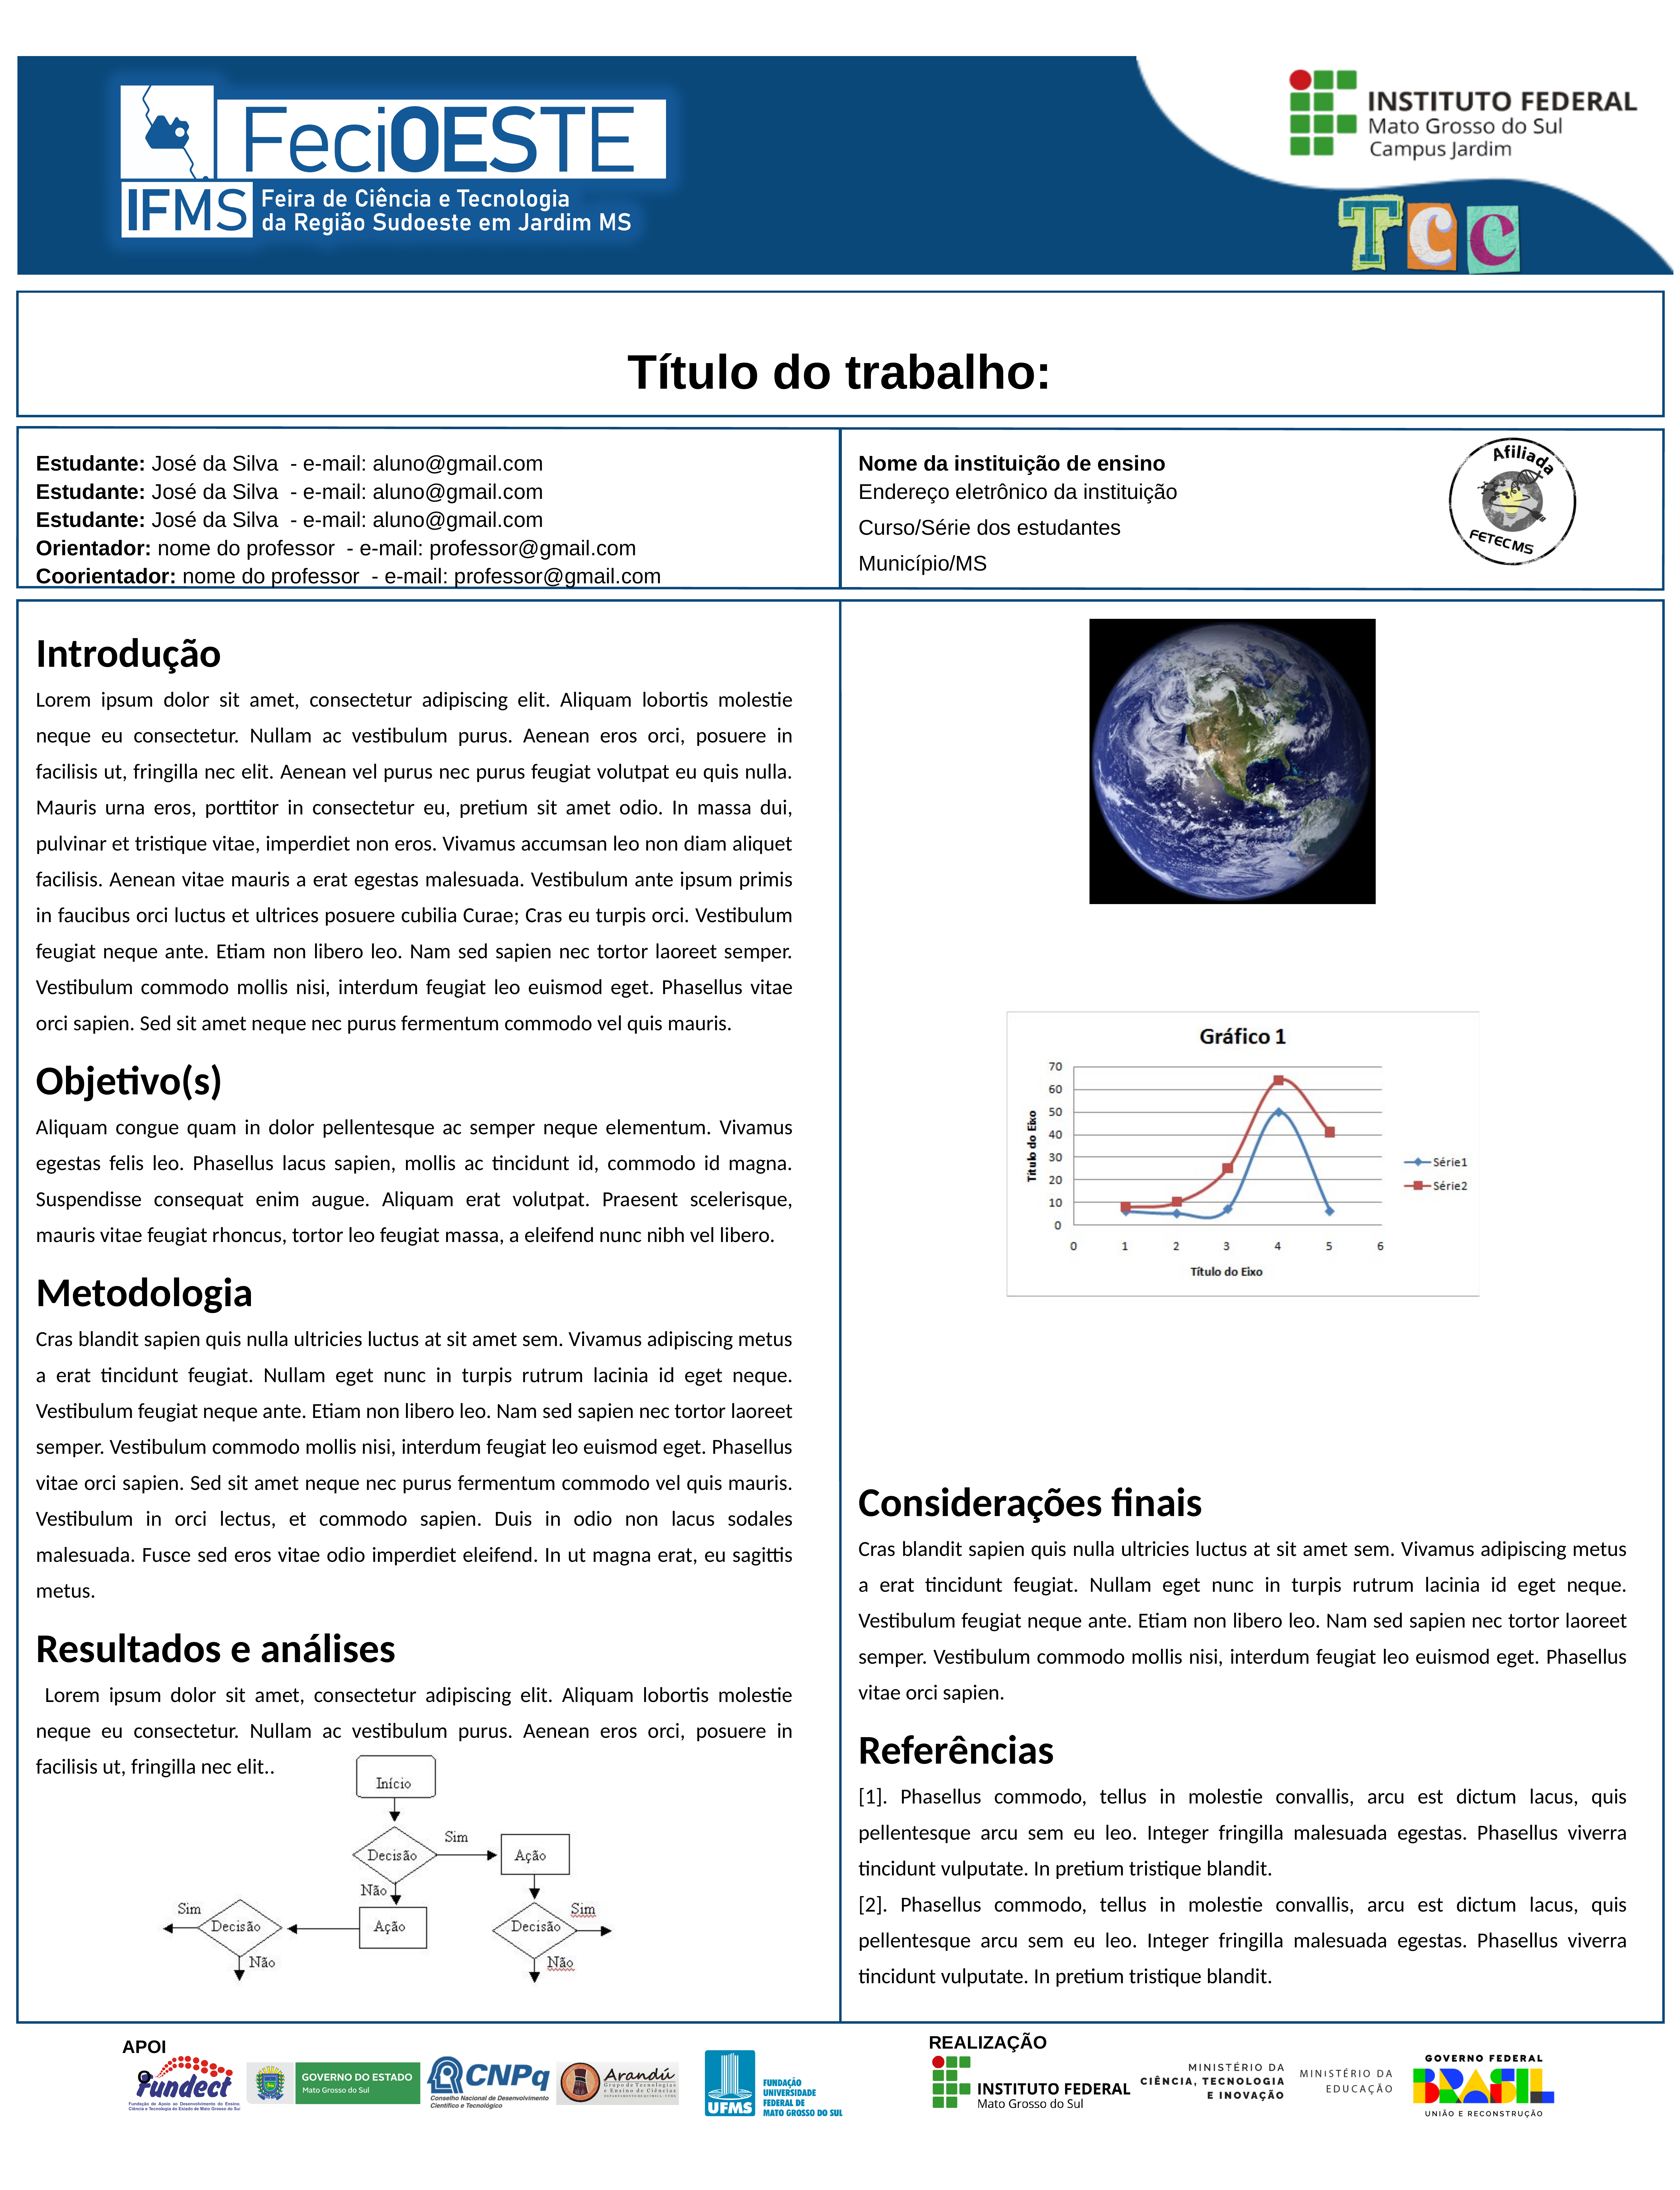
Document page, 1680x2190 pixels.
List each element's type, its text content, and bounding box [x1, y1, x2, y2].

picture [1136, 56, 1673, 275]
text_box [17, 292, 1663, 416]
text_box Estudante: José da Silva - e-mail: aluno@gmail.com [428, 457, 443, 467]
text_box [17, 427, 1663, 590]
text_box Orientador: nome do professor - e-mail: professor@gmail.com [521, 541, 536, 552]
text_box Estudante: José da Silva - e-mail: aluno@gmail.com [36, 439, 736, 467]
text_box Considerações finais Cras blandit sapien quis nulla ultricies luctus at sit amet sem. Vivamus adipiscing metus a erat tincidunt feugiat. Nullam eget nunc in turpis rutrum lacinia id eget neque. Vestibulum feugiat neque ante. Etiam non libero leo. Nam sed sapien nec tortor laoreet semper. Vestibulum commodo mollis nisi, interdum feugiat leo euismod eget. Phasellus vitae orci sapien. Referências [1]. Phasellus commodo, tellus in molestie convallis, arcu est dictum lacus, quis pellentesque arcu sem eu leo. Integer fringilla malesuada egestas. Phasellus viverra tincidunt vulputate. In pretium tristique blandit. [2]. Phasellus commodo, tellus in molestie convallis, arcu est dictum lacus, quis pellentesque arcu sem eu leo. Integer fringilla malesuada egestas. Phasellus viverra tincidunt vulputate. In pretium tristique blandit. [858, 1456, 1628, 1988]
text_box Endereço eletrônico da instituição Curso/Série dos estudantes Município/MS [858, 467, 1558, 575]
text_box APOIO [115, 2026, 173, 2087]
text_box Estudante: José da Silva - e-mail: aluno@gmail.com [428, 485, 443, 495]
text_box Orientador: nome do professor - e-mail: professor@gmail.com [36, 524, 736, 552]
text_box Estudante: José da Silva - e-mail: aluno@gmail.com [36, 495, 736, 524]
text_box [17, 600, 1663, 2145]
text_box [427, 2056, 550, 2110]
text_box [556, 2062, 679, 2105]
text_box Estudante: José da Silva - e-mail: aluno@gmail.com [36, 467, 736, 495]
text_box [705, 2050, 842, 2116]
text_box [246, 2062, 421, 2104]
text_box Título do trabalho: [627, 317, 1053, 399]
text_box REALIZAÇÃO [919, 2022, 1057, 2053]
text_box Coorientador: nome do professor - e-mail: professor@gmail.com [36, 552, 736, 588]
text_box Nome da instituição de ensino [858, 439, 1558, 467]
text_box [17, 55, 1136, 275]
text_box Introdução Lorem ipsum dolor sit amet, consectetur adipiscing elit. Aliquam lobortis molestie neque eu consectetur. Nullam ac vestibulum purus. Aenean eros orci, posuere in facilisis ut, fringilla nec elit. Aenean vel purus nec purus feugiat volutpat eu quis nulla. Mauris urna eros, porttitor in consectetur eu, pretium sit amet odio. In massa dui, pulvinar et tristique vitae, imperdiet non eros. Vivamus accumsan leo non diam aliquet facilisis. Aenean vitae mauris a erat egestas malesuada. Vestibulum ante ipsum primis in faucibus orci luctus et ultrices posuere cubilia Curae; Cras eu turpis orci. Vestibulum feugiat neque ante. Etiam non libero leo. Nam sed sapien nec tortor laoreet semper. Vestibulum commodo mollis nisi, interdum feugiat leo euismod eget. Phasellus vitae orci sapien. Sed sit amet neque nec purus fermentum commodo vel quis mauris. Objetivo(s) Aliquam congue quam in dolor pellentesque ac semper neque elementum. Vivamus egestas felis leo. Phasellus lacus sapien, mollis ac tincidunt id, commodo id magna. Suspendisse consequat enim augue. Aliquam erat volutpat. Praesent scelerisque, mauris vitae feugiat rhoncus, tortor leo feugiat massa, a eleifend nunc nibh vel libero. Metodologia Cras blandit sapien quis nulla ultricies luctus at sit amet sem. Vivamus adipiscing metus a erat tincidunt feugiat. Nullam eget nunc in turpis rutrum lacinia id eget neque. Vestibulum feugiat neque ante. Etiam non libero leo. Nam sed sapien nec tortor laoreet semper. Vestibulum commodo mollis nisi, interdum feugiat leo euismod eget. Phasellus vitae orci sapien. Sed sit amet neque nec purus fermentum commodo vel quis mauris. Vestibulum in orci lectus, et commodo sapien. Duis in odio non lacus sodales malesuada. Fusce sed eros vitae odio imperdiet eleifend. In ut magna erat, eu sagittis metus. Resultados e análises Lorem ipsum dolor sit amet, consectetur adipiscing elit. Aliquam lobortis molestie neque eu consectetur. Nullam ac vestibulum purus. Aenean eros orci, posuere in facilisis ut, fringilla nec elit.. [36, 607, 794, 1778]
text_box Estudante: José da Silva - e-mail: aluno@gmail.com [428, 513, 443, 524]
text_box [129, 2056, 240, 2111]
